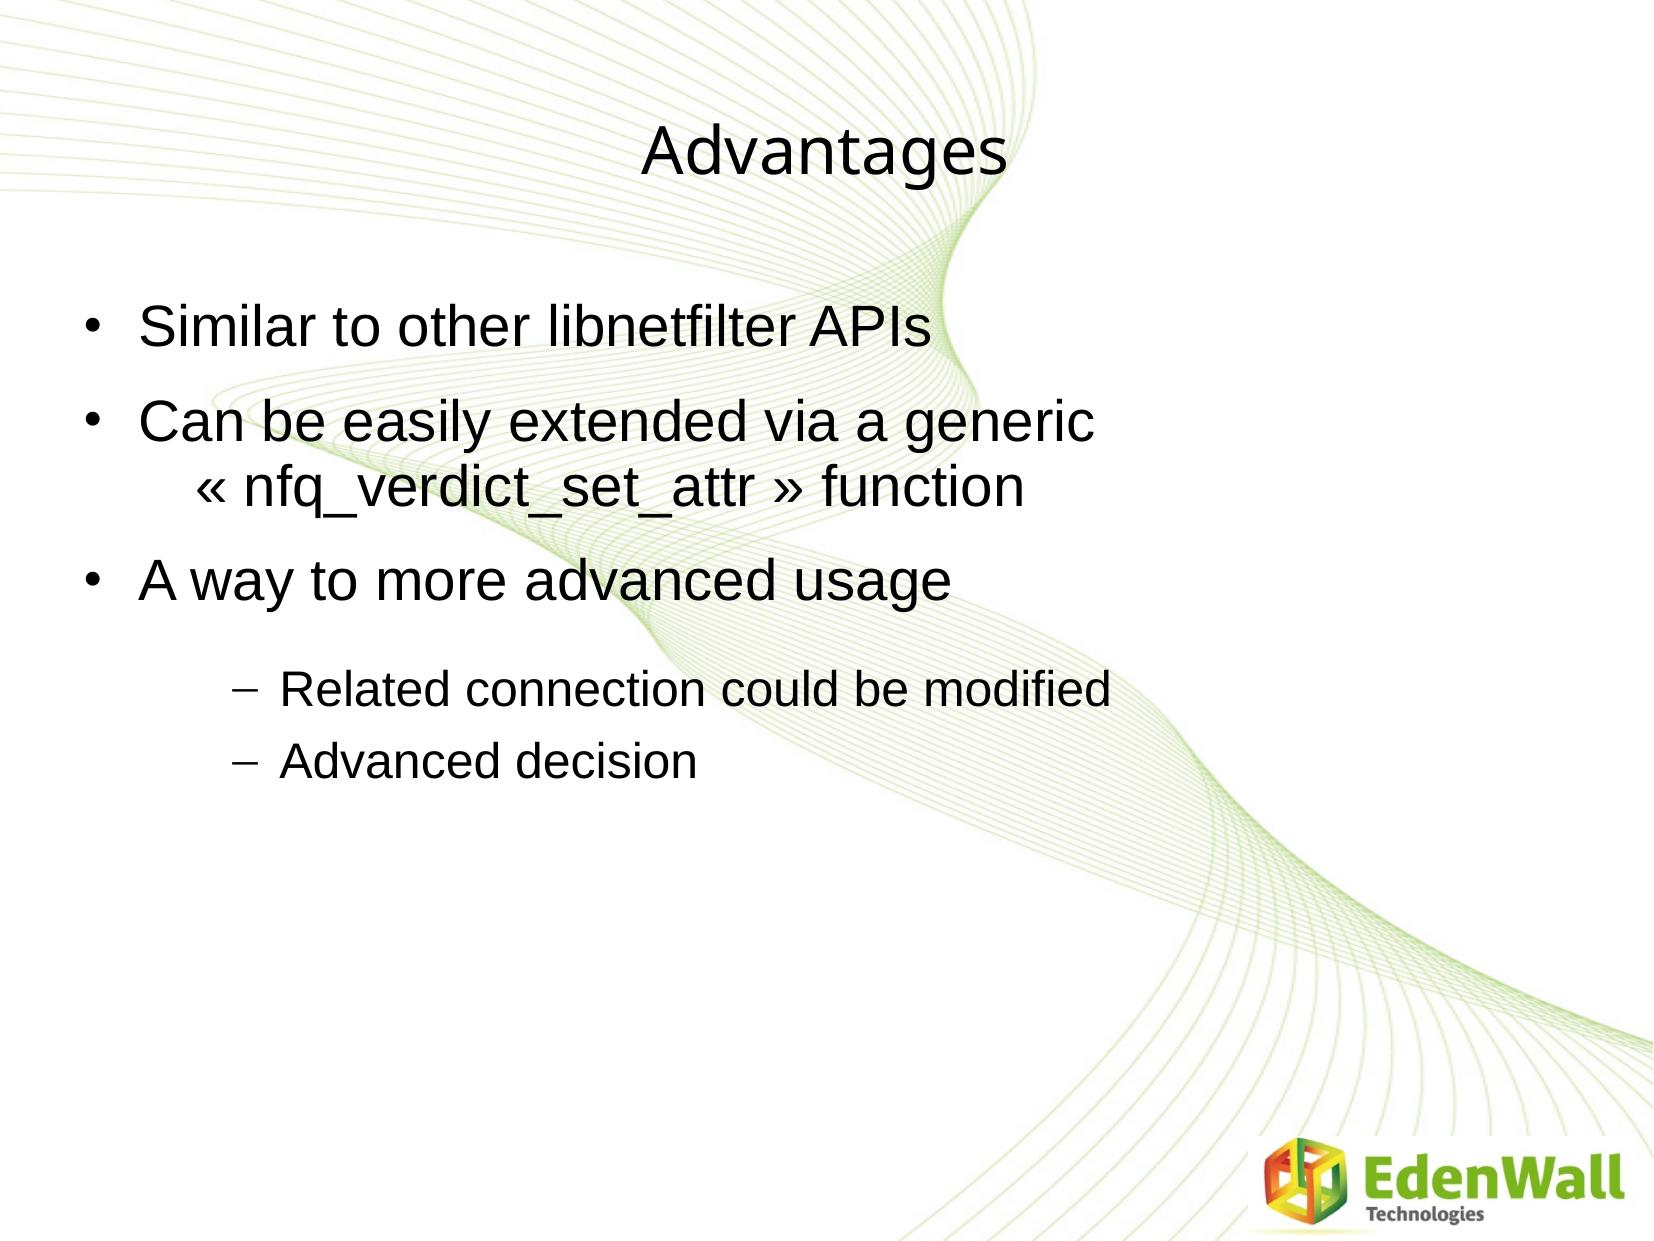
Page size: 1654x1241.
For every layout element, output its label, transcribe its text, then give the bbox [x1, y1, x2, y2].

list Similar to other libnetfilter APIs Can be easily extended via a generic « nfq_verdict_set_attr » function A way to more advanced usage Related connection could be modified Advanced decision [82, 290, 1570, 1109]
picture [0, 0, 1654, 1241]
title Advantages [82, 56, 1570, 248]
